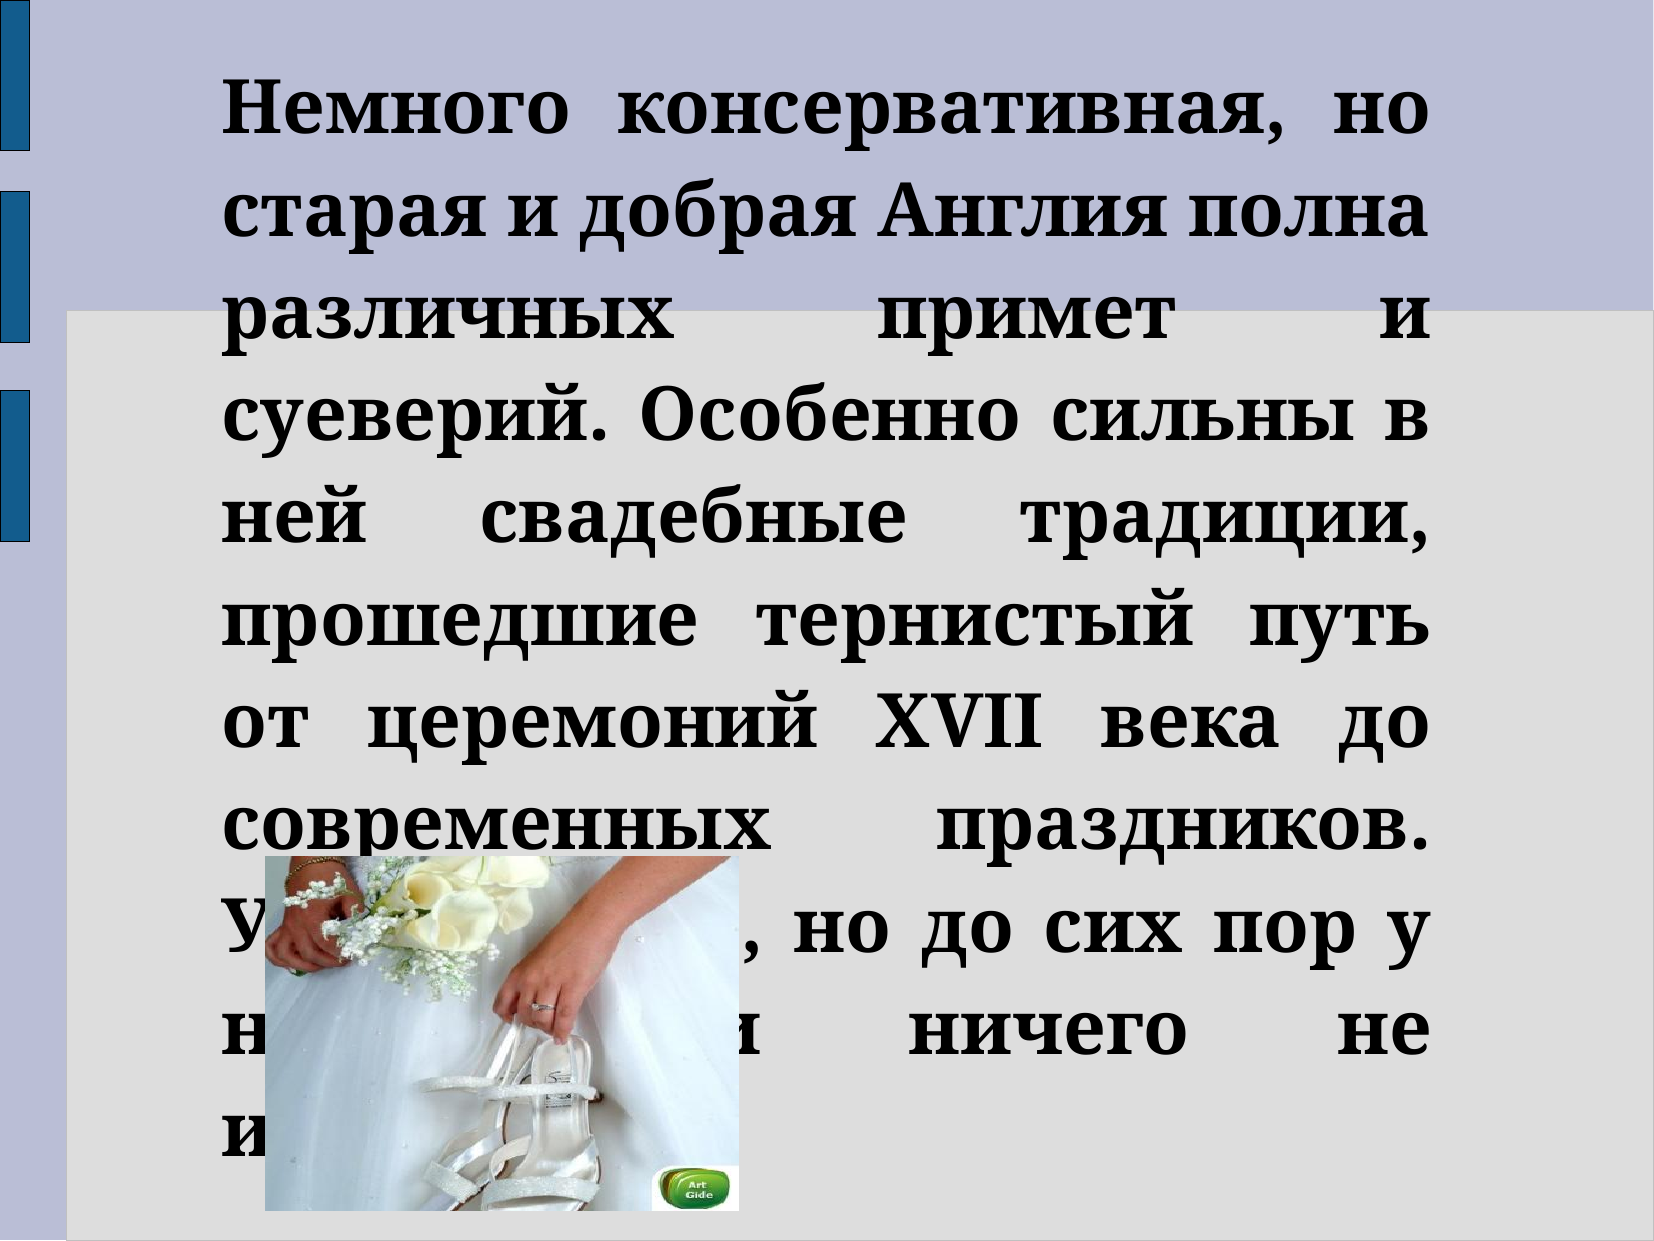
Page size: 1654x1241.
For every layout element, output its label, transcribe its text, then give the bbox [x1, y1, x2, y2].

picture [265, 856, 739, 1211]
text_box Немного консервативная, но старая и добрая Англия полна различных примет и суеверий. Особенно сильны в ней свадебные традиции, прошедшие тернистый путь от церемоний ХVII века до современных праздников. Удивительно, но до сих пор у них почти ничего не изменилось! [206, 46, 1447, 822]
